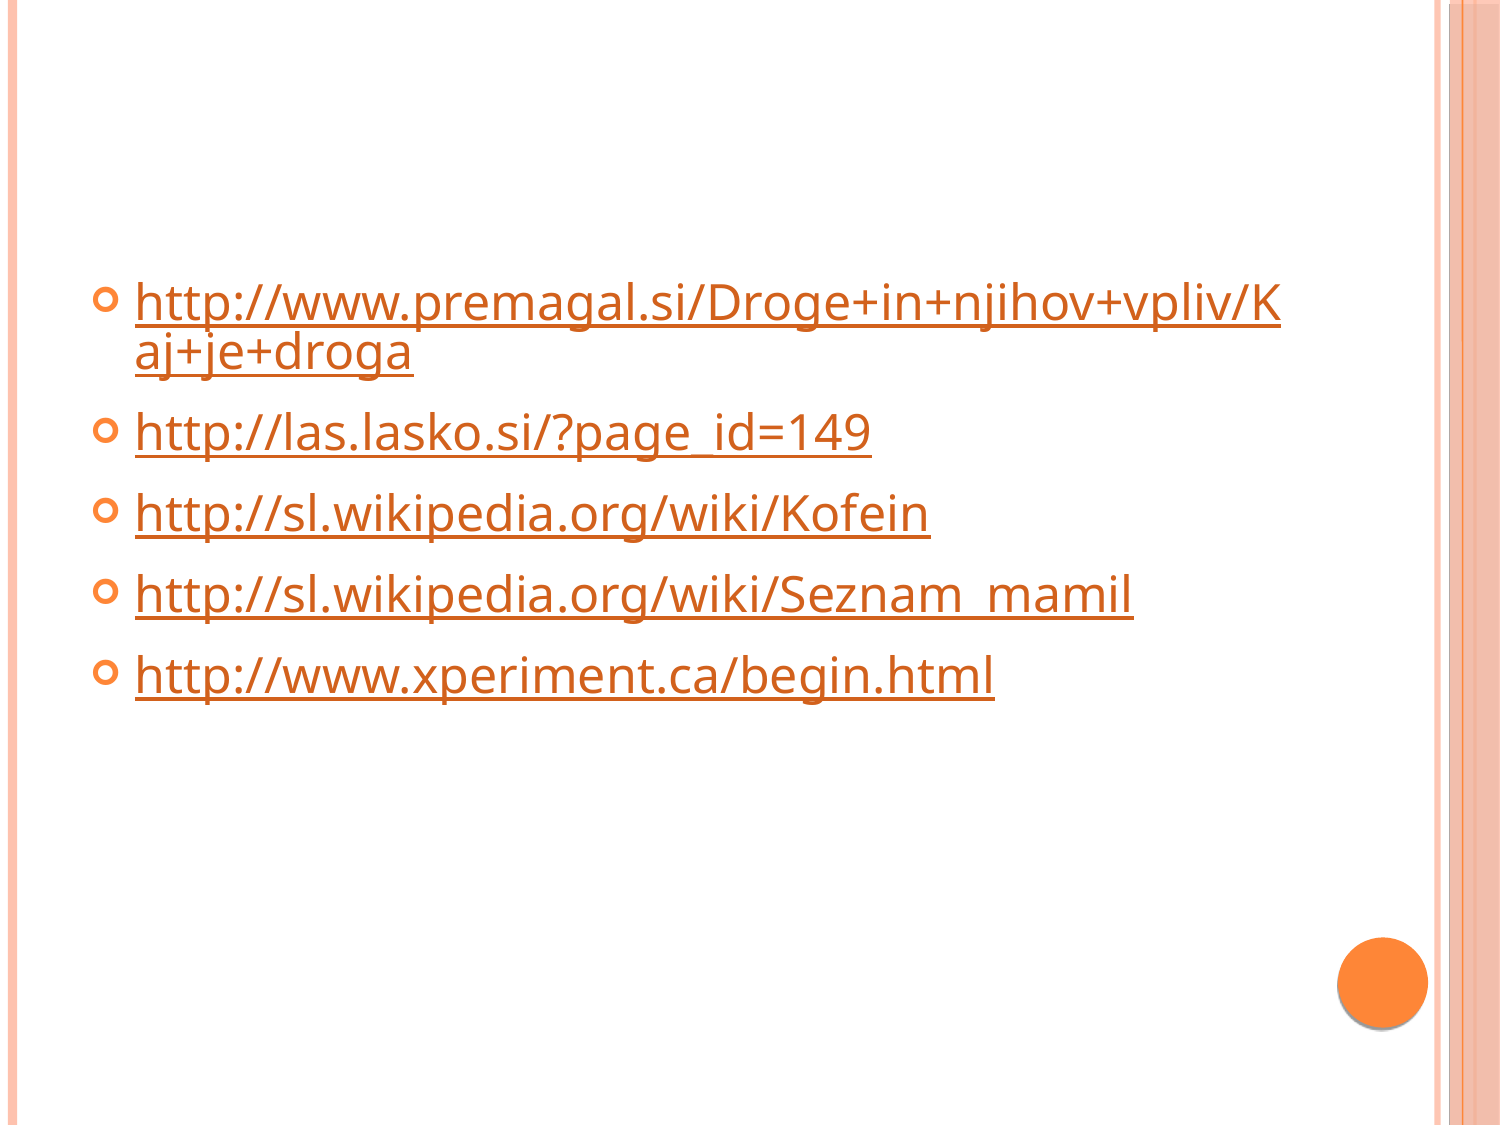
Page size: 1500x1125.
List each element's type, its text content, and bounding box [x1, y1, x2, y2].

list http://www.premagal.si/Droge+in+njihov+vpliv/Kaj+je+droga http://las.lasko.si/?page_id=149 http://sl.wikipedia.org/wiki/Kofein http://sl.wikipedia.org/wiki/Seznam_mamil http://www.xperiment.ca/begin.html [75, 262, 1300, 1062]
